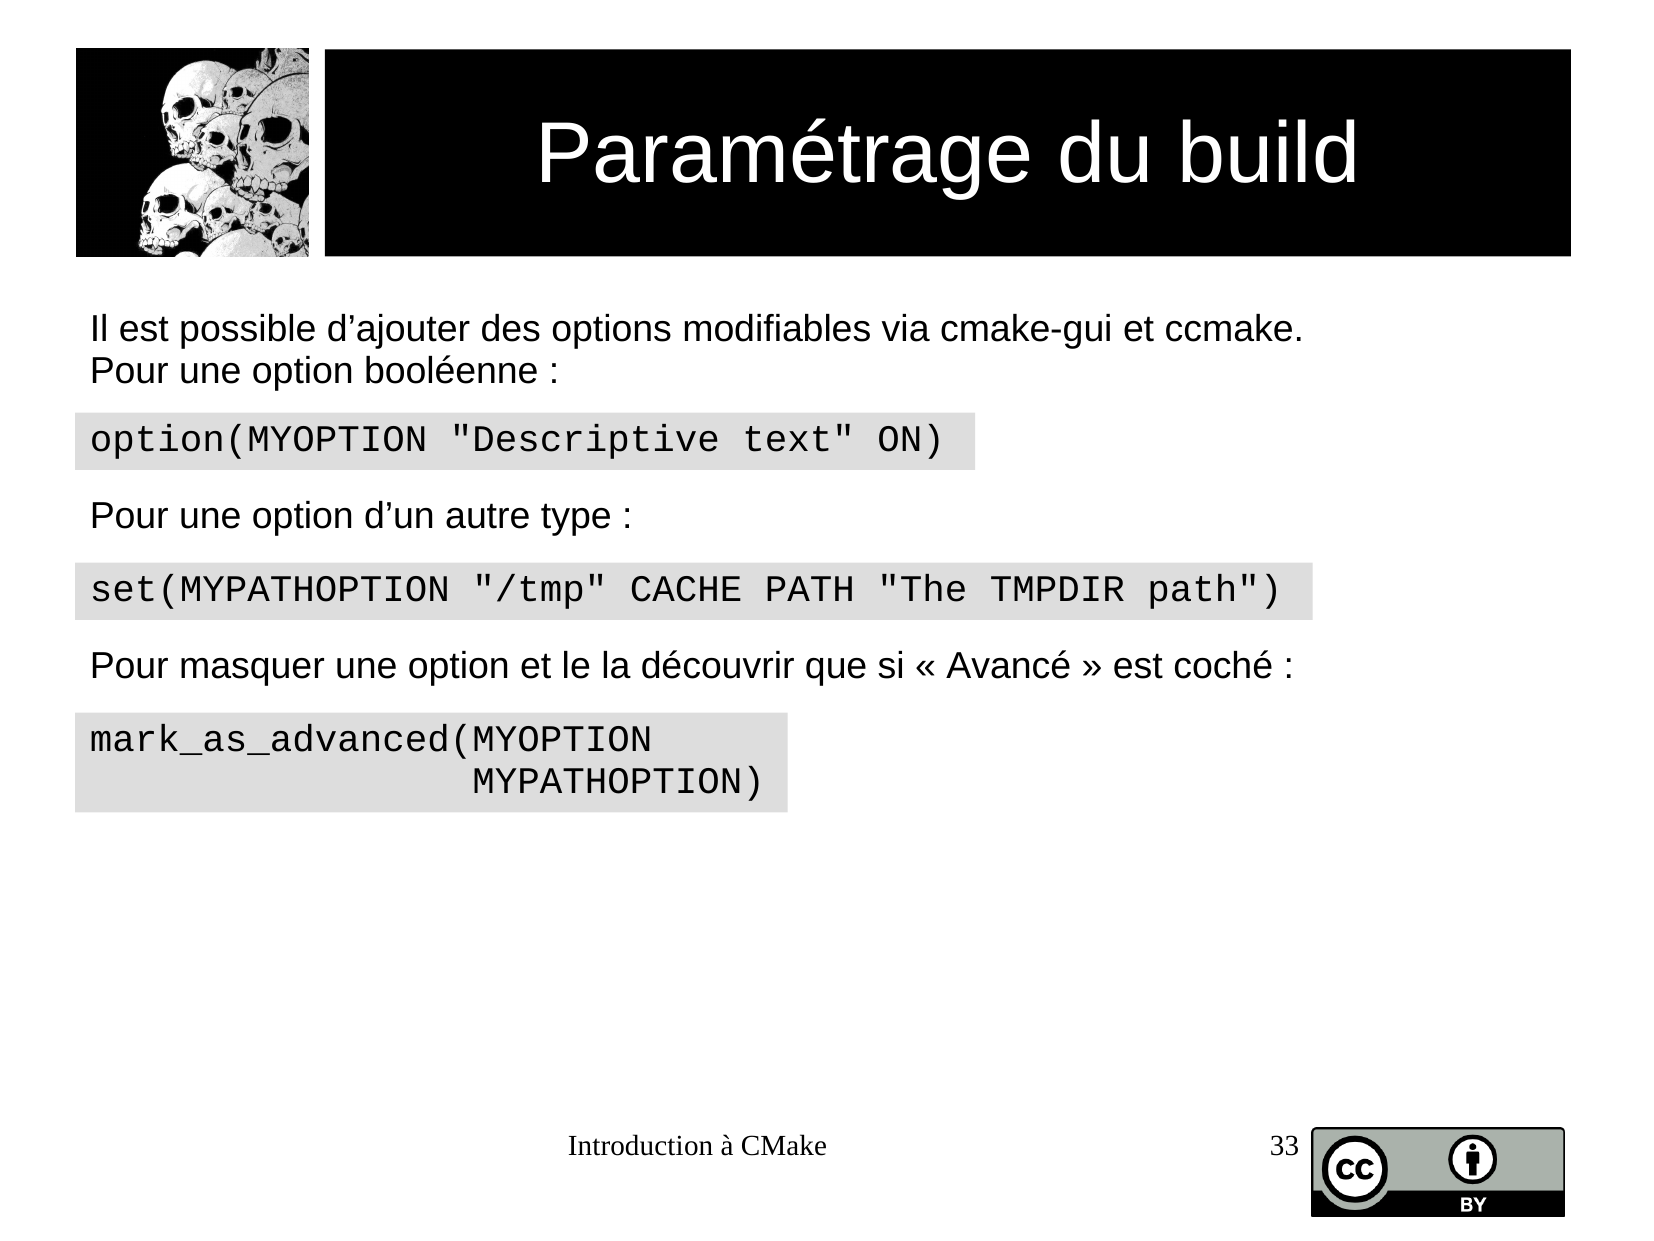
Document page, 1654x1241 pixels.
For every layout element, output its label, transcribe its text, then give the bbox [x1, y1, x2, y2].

text_box Il est possible d’ajouter des options modifiables via cmake-gui et ccmake. Pour une option booléenne : [75, 300, 1351, 399]
picture [1311, 1127, 1565, 1217]
text_box Pour masquer une option et le la découvrir que si « Avancé » est coché : [75, 637, 1313, 713]
text_box option(MYOPTION "Descriptive text" ON) [75, 412, 976, 470]
title Paramétrage du build [324, 49, 1571, 257]
text_box Pour une option d’un autre type : [75, 487, 938, 545]
picture [76, 48, 309, 257]
text_box set(MYPATHOPTION "/tmp" CACHE PATH "The TMPDIR path") [75, 562, 1313, 620]
text_box mark_as_advanced(MYOPTION MYPATHOPTION) [75, 712, 788, 813]
